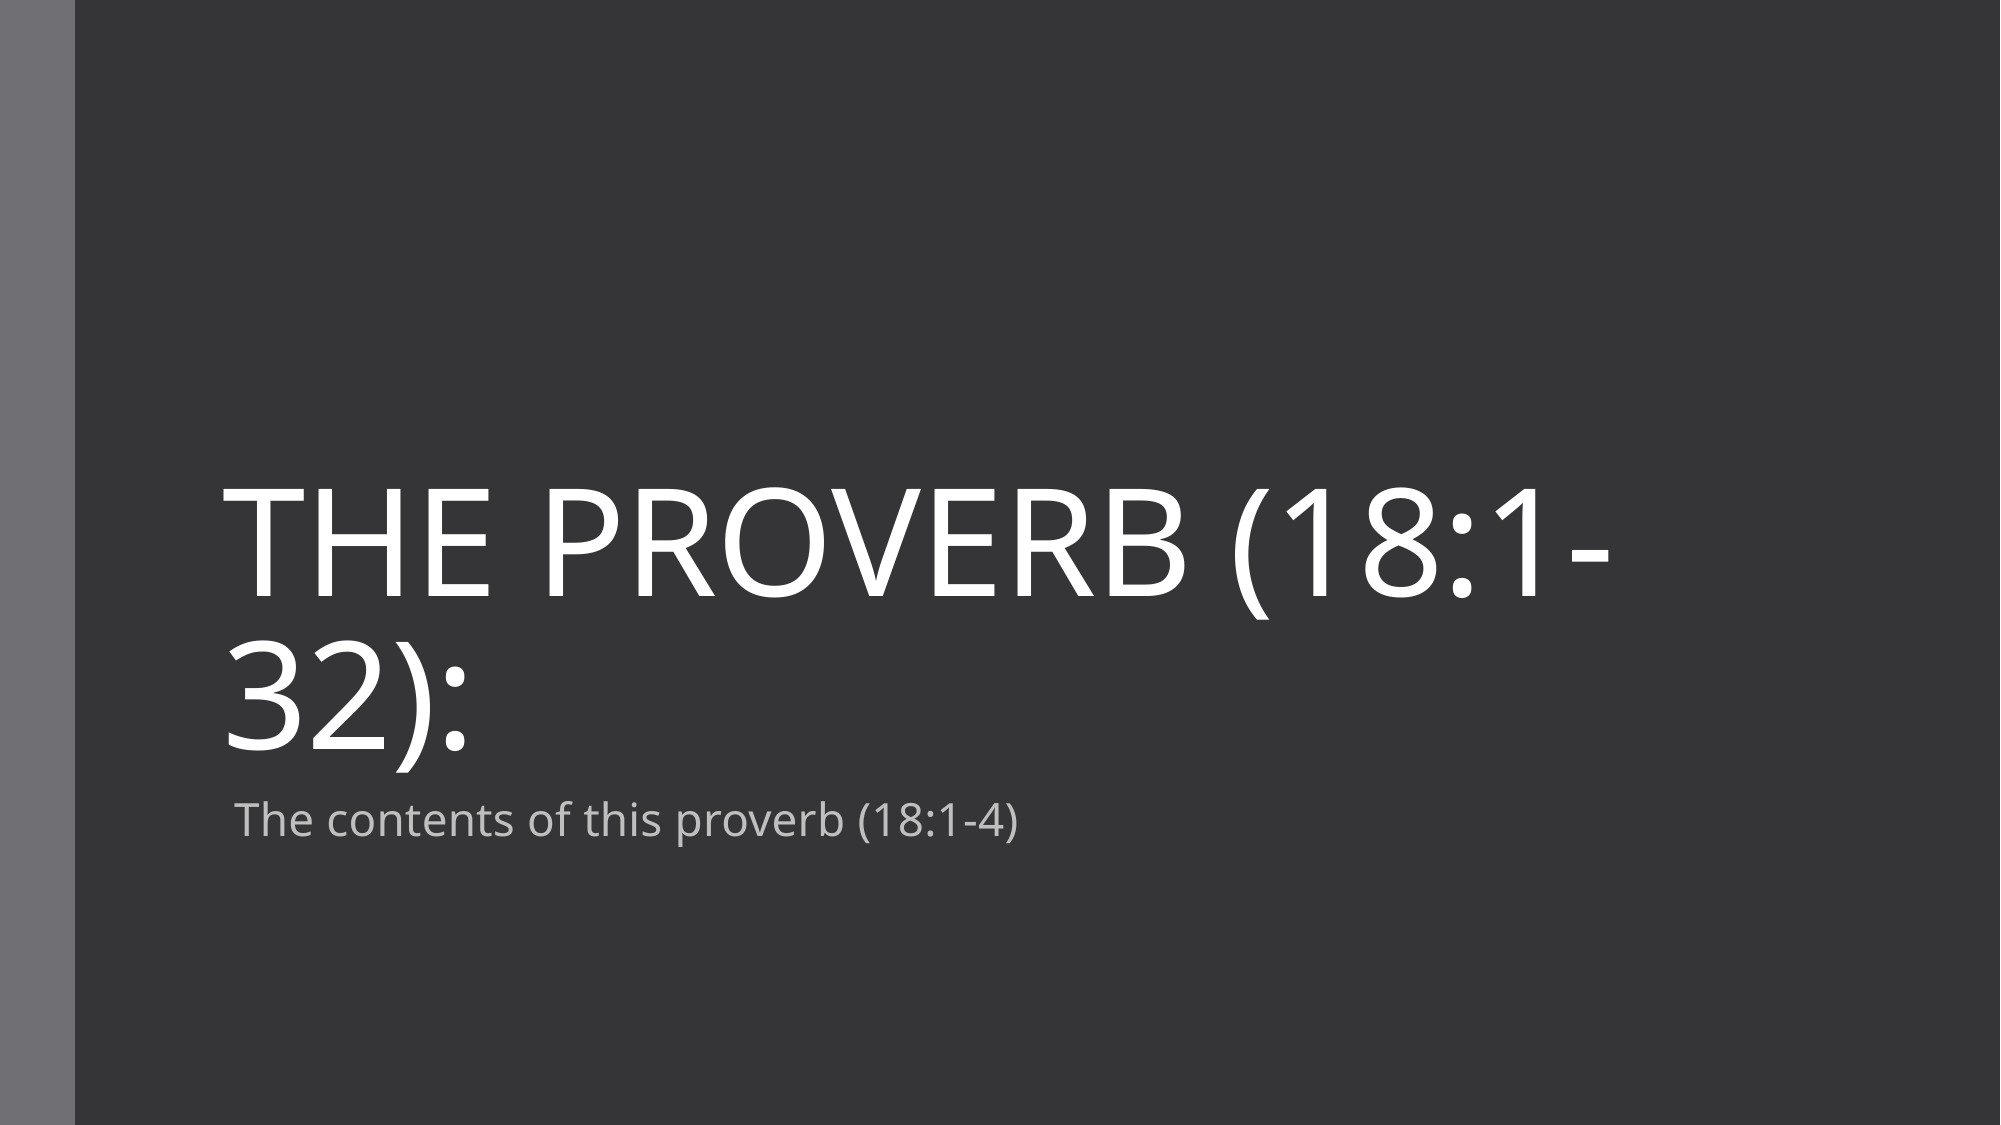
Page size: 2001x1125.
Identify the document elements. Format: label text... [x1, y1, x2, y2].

subtitle The contents of this proverb (18:1-4) [206, 787, 1752, 1066]
title THE PROVERB (18:1-32): [206, 124, 1752, 787]
